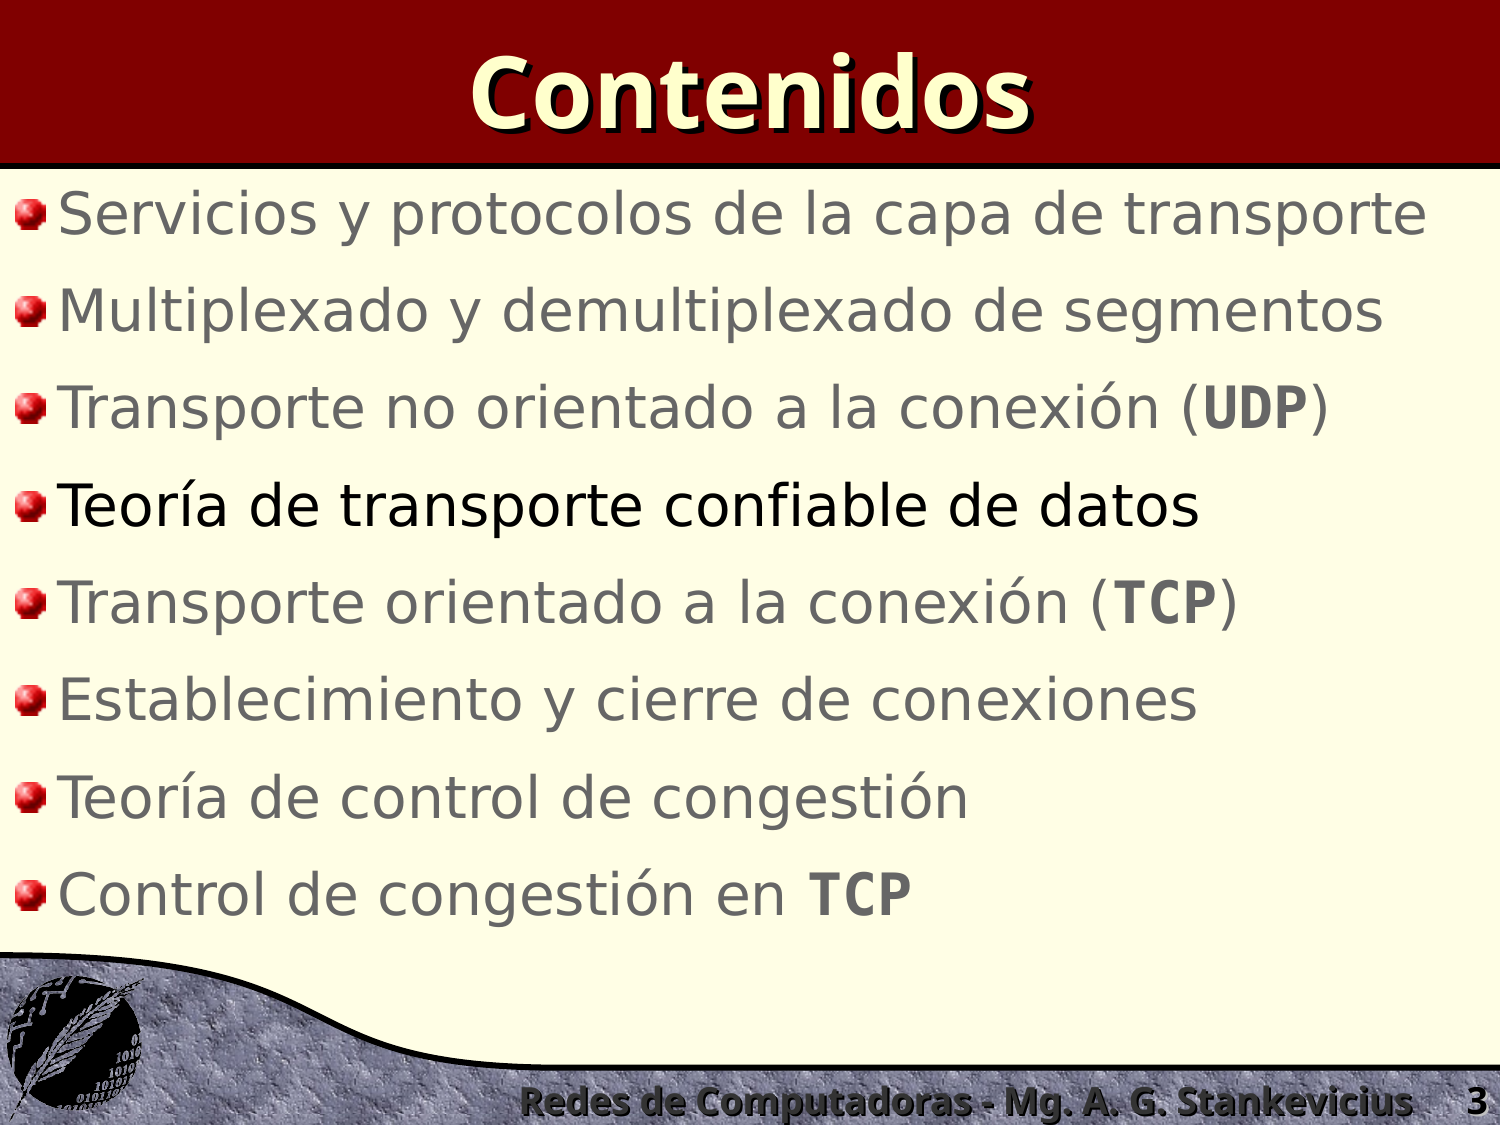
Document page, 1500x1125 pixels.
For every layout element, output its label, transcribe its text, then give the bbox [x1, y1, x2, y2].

list Servicios y protocolos de la capa de transporte Multiplexado y demultiplexado de segmentos Transporte no orientado a la conexión (UDP) Teoría de transporte confiable de datos Transporte orientado a la conexión (TCP) Establecimiento y cierre de conexiones Teoría de control de congestión Control de congestión en TCP [0, 180, 1500, 930]
title Contenidos [15, 5, 1485, 160]
picture [790, 1100, 795, 1110]
picture [1047, 1100, 1054, 1110]
picture [0, 959, 1500, 1125]
